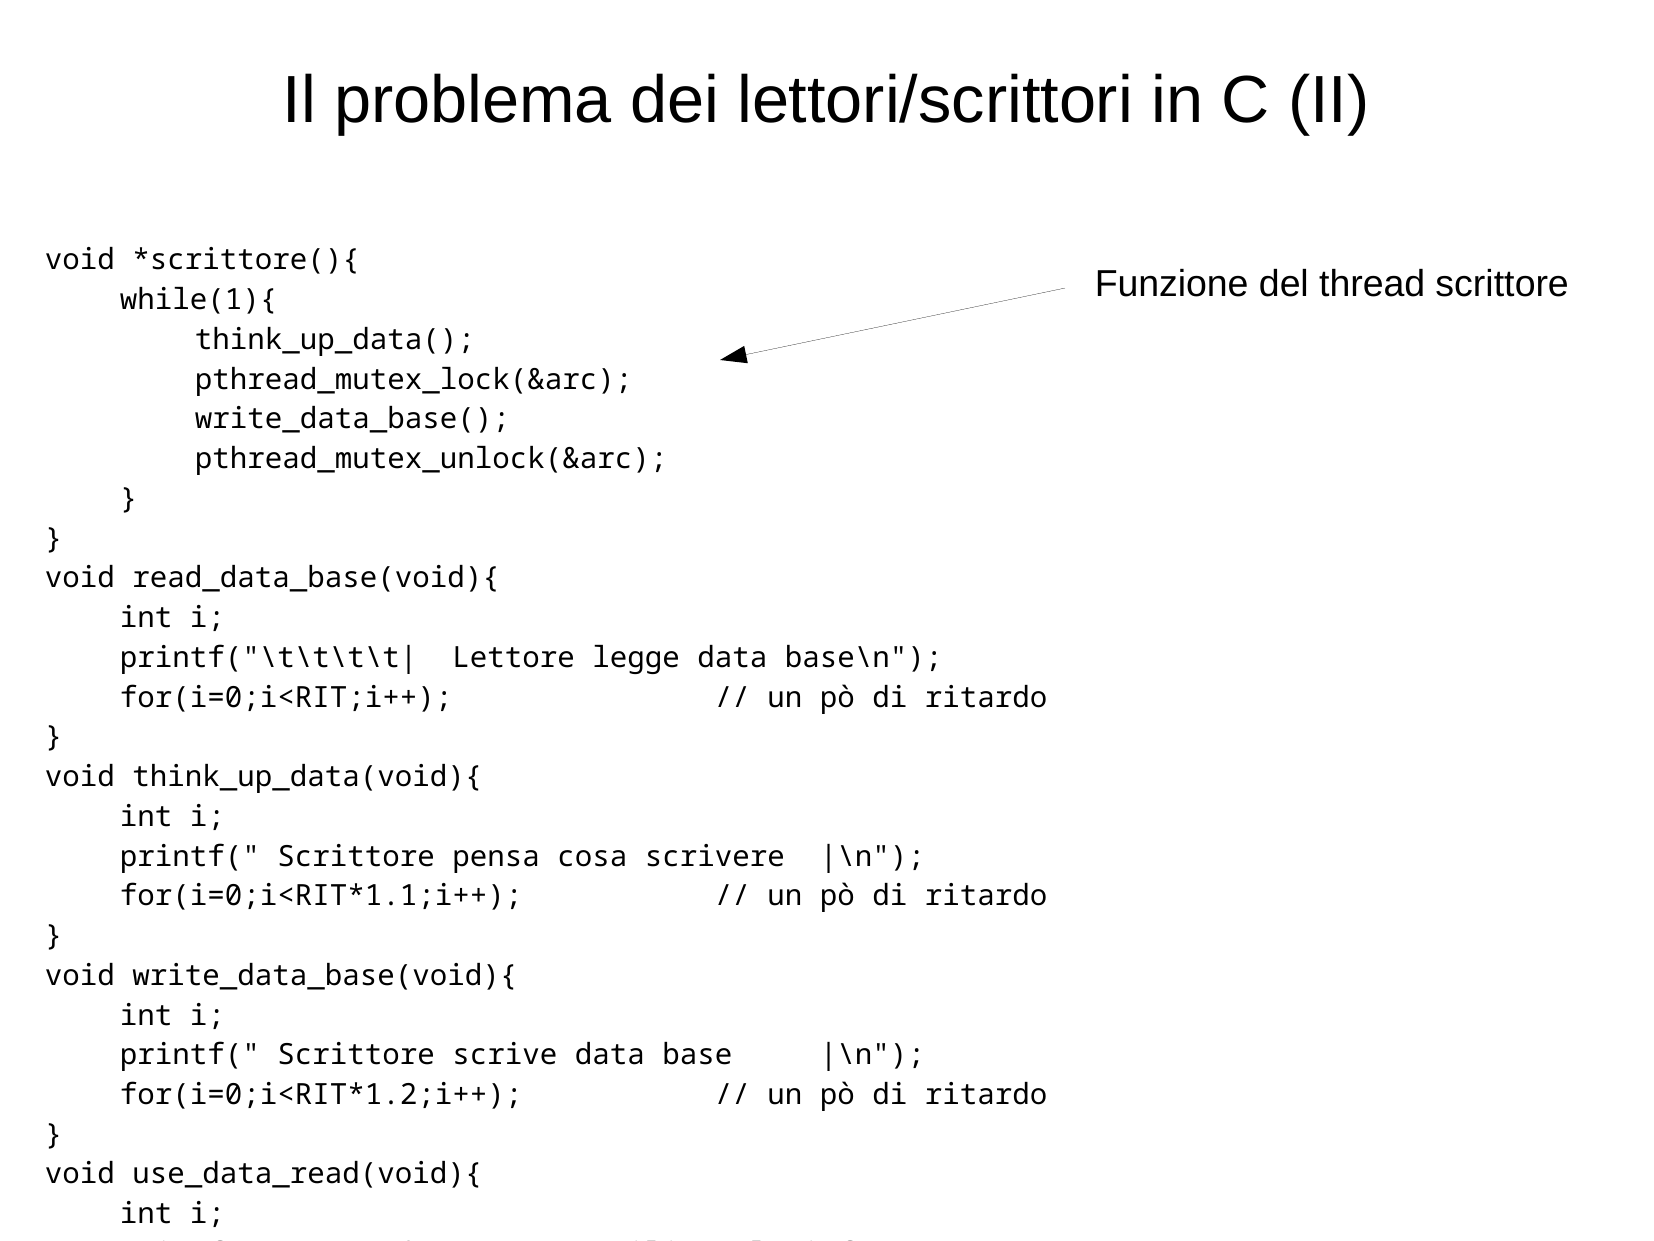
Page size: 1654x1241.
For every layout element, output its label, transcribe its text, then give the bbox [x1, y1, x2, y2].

text_box void *scrittore(){ while(1){ think_up_data(); pthread_mutex_lock(&arc); write_data_base(); pthread_mutex_unlock(&arc); } } void read_data_base(void){ int i; printf("\t\t\t\t| Lettore legge data base\n"); for(i=0;i<RIT;i++); // un pò di ritardo } void think_up_data(void){ int i; printf(" Scrittore pensa cosa scrivere |\n"); for(i=0;i<RIT*1.1;i++); // un pò di ritardo } void write_data_base(void){ int i; printf(" Scrittore scrive data base |\n"); for(i=0;i<RIT*1.2;i++); // un pò di ritardo } void use_data_read(void){ int i; printf("\t\t\t\t| Lettore utilizza le info\n"); for(i=0;i<RIT*1.3;i++); // un pò di ritardo } [30, 231, 1636, 1199]
title Il problema dei lettori/scrittori in C (II) [82, 0, 1571, 204]
text_box Funzione del thread scrittore [1080, 255, 1654, 312]
